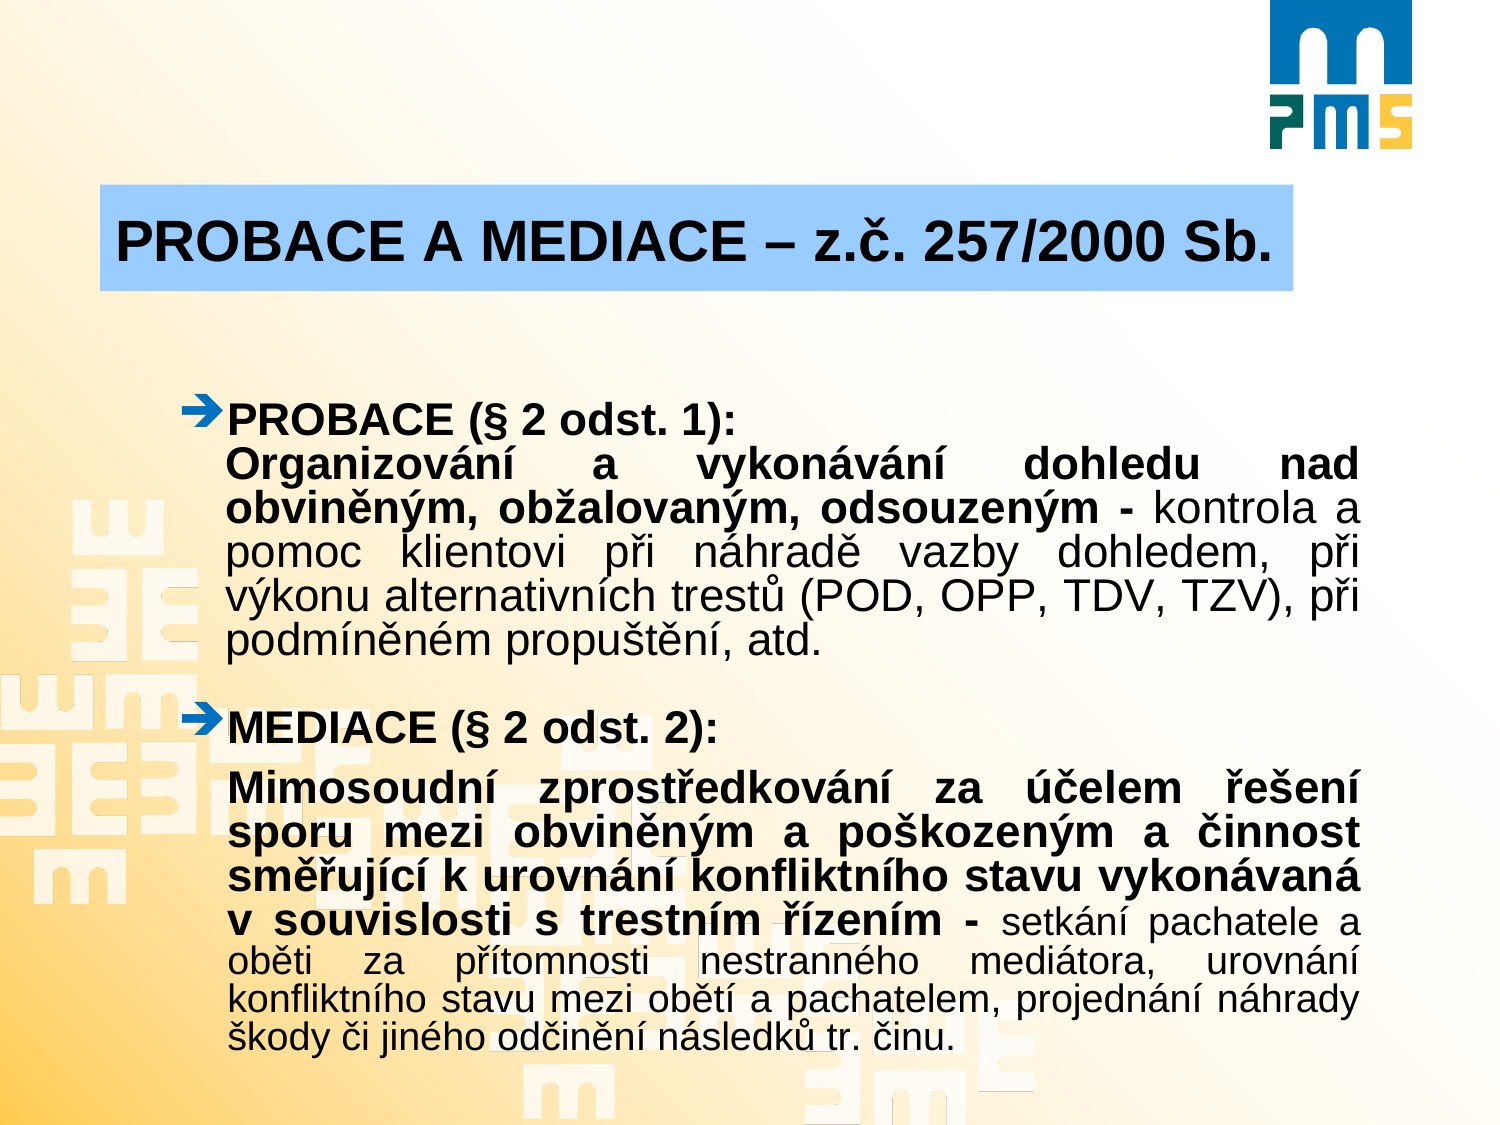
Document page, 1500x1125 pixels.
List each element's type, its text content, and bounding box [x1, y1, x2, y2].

text_box PROBACE (§ 2 odst. 1): Organizování a vykonávání dohledu nad obviněným, obžalovaným, odsouzeným - kontrola a pomoc klientovi při náhradě vazby dohledem, při výkonu alternativních trestů (POD, OPP, TDV, TZV), při podmíněném propuštění, atd. MEDIACE (§ 2 odst. 2): Mimosoudní zprostředkování za účelem řešení sporu mezi obviněným a poškozeným a činnost směřující k urovnání konfliktního stavu vykonávaná v souvislosti s trestním řízením - setkání pachatele a oběti za přítomnosti nestranného mediátora, urovnání konfliktního stavu mezi obětí a pachatelem, projednání náhrady škody či jiného odčinění následků tr. činu. [88, 338, 1377, 1059]
picture [0, 0, 1500, 1125]
title PROBACE A MEDIACE – z.č. 257/2000 Sb. [100, 184, 1294, 292]
